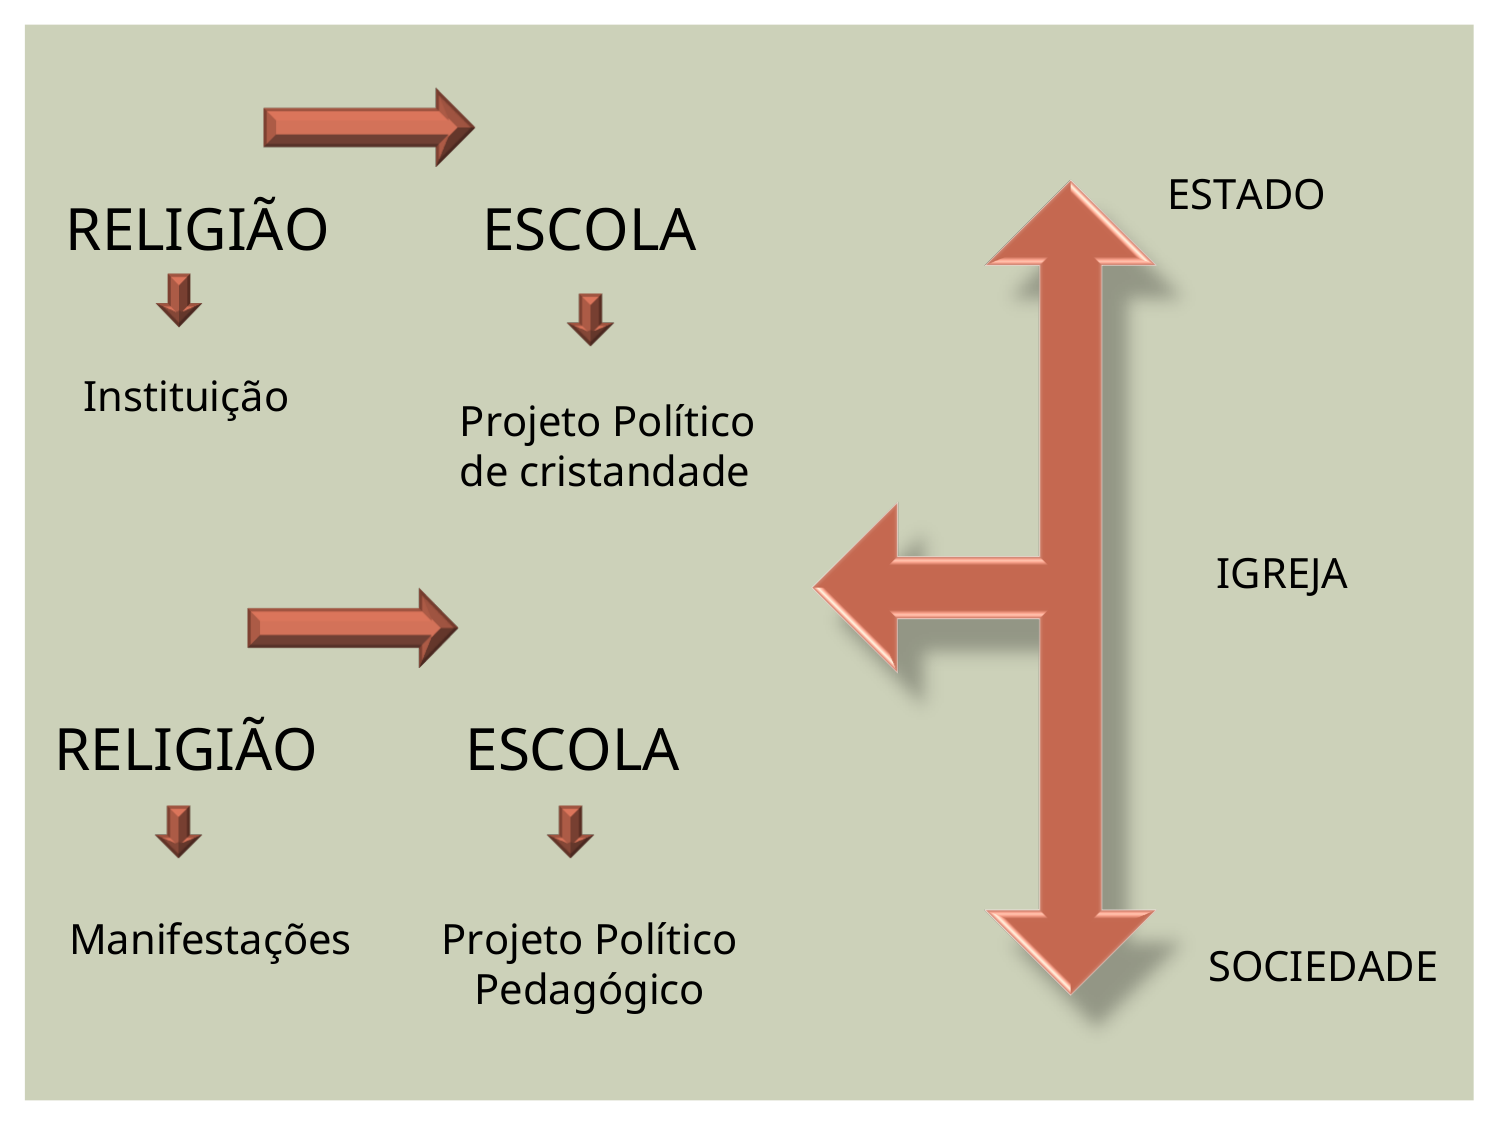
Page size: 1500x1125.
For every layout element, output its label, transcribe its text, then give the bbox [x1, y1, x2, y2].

text_box Projeto Político Pedagógico [426, 904, 753, 1021]
text_box Instituição [68, 361, 305, 428]
picture [564, 291, 616, 348]
text_box RELIGIÃO [39, 703, 334, 790]
picture [152, 803, 204, 860]
text_box ESCOLA [467, 184, 712, 271]
text_box SOCIEDADE [1209, 931, 1454, 998]
text_box ESTADO [1152, 159, 1342, 226]
picture [153, 271, 204, 329]
text_box ESCOLA [450, 704, 696, 790]
picture [809, 177, 1209, 1054]
picture [544, 803, 596, 860]
text_box Manifestações [54, 904, 367, 971]
text_box RELIGIÃO [51, 184, 345, 271]
text_box Projeto Político de cristandade [444, 387, 771, 503]
text_box IGREJA [1209, 538, 1364, 605]
picture [261, 85, 477, 170]
picture [245, 585, 460, 671]
